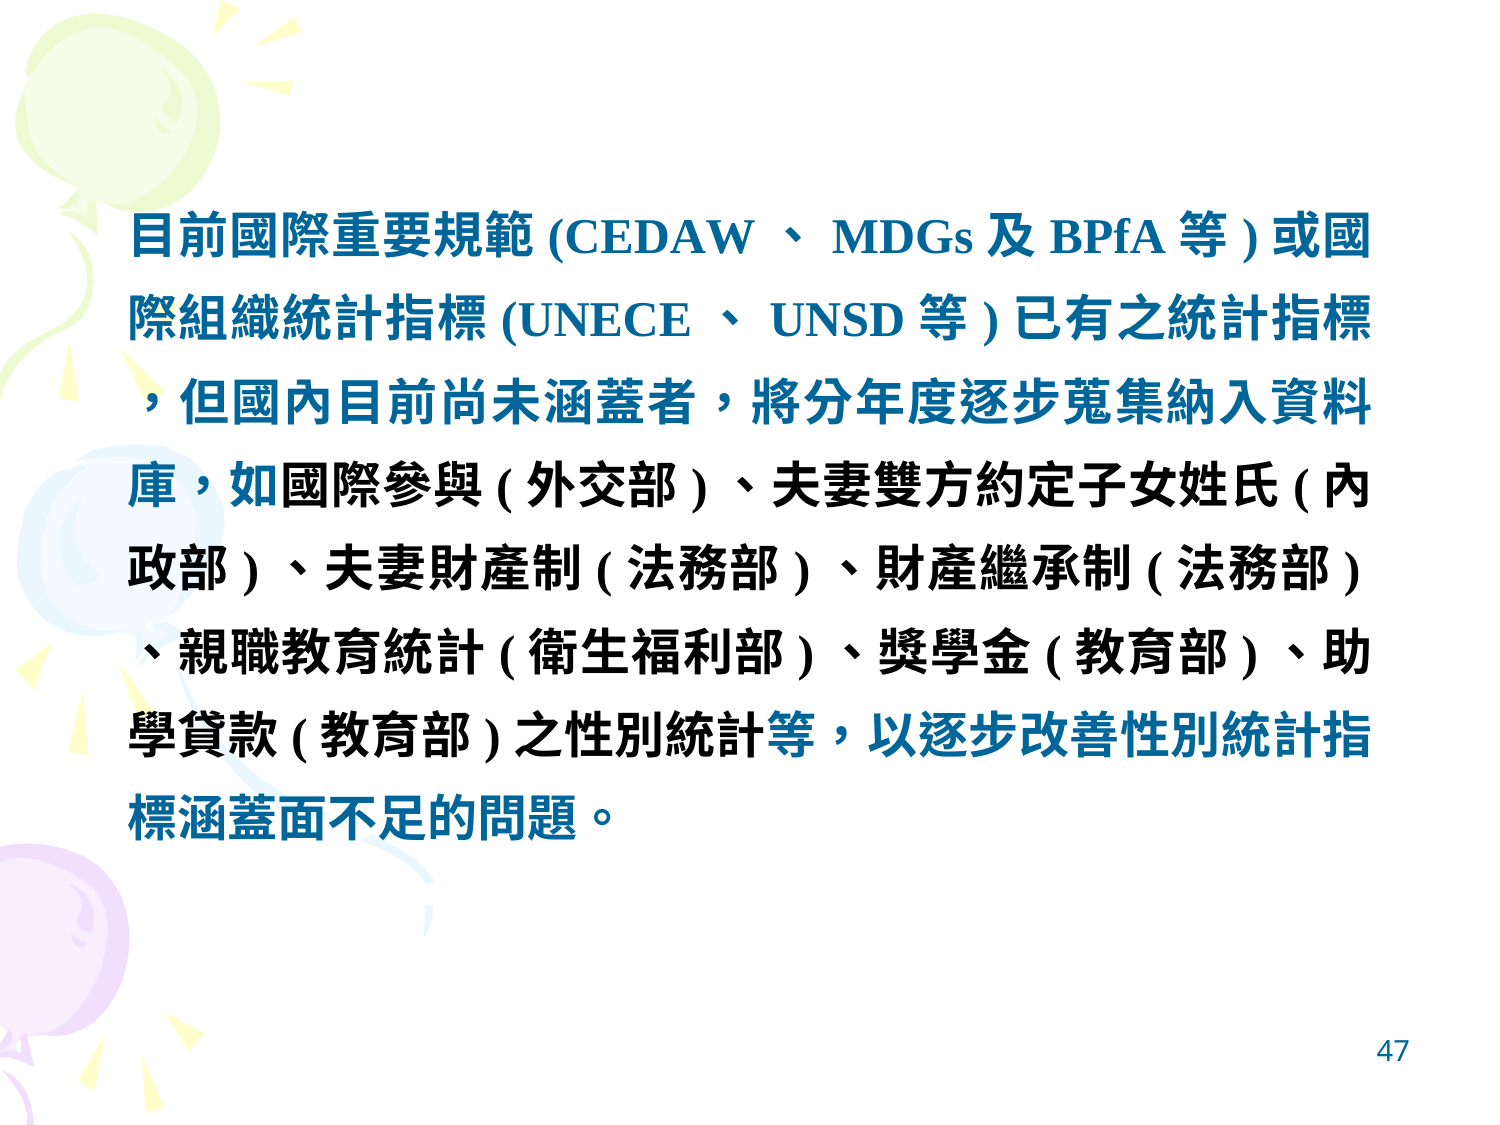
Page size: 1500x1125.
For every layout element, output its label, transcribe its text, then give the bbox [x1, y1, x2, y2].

list 目前國際重要規範(CEDAW、MDGs及BPfA等)或國際組織統計指標(UNECE、UNSD等)已有之統計指標，但國內目前尚未涵蓋者，將分年度逐步蒐集納入資料庫，如國際參與(外交部)、夫妻雙方約定子女姓氏(內政部)、夫妻財產制(法務部)、財產繼承制(法務部)、親職教育統計(衛生福利部)、獎學金(教育部)、助學貸款(教育部)之性別統計等，以逐步改善性別統計指標涵蓋面不足的問題。 [112, 172, 1388, 1035]
text_box <編號> [1074, 1024, 1426, 1100]
